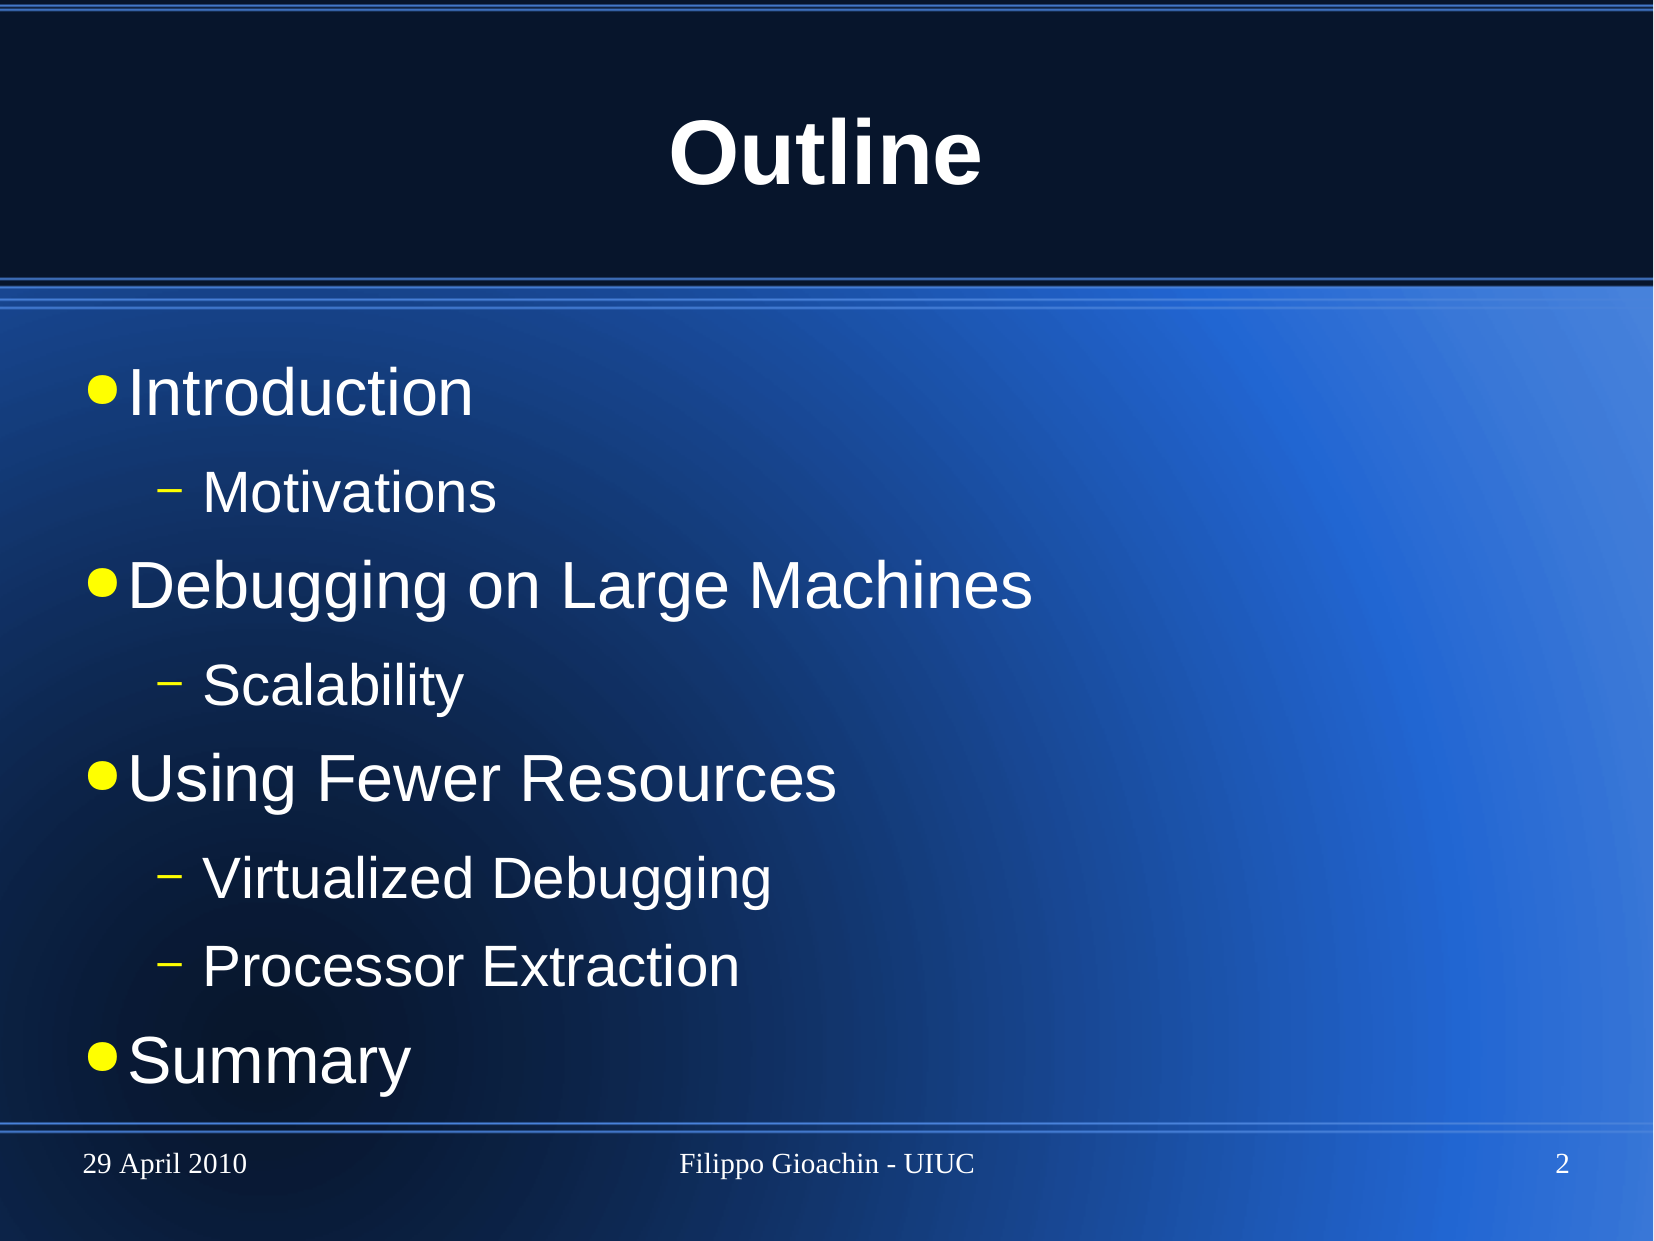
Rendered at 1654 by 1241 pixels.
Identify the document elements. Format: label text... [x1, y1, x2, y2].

title Outline [82, 49, 1571, 257]
picture [0, 0, 1654, 1241]
list Introduction Motivations Debugging on Large Machines Scalability Using Fewer Resources Virtualized Debugging Processor Extraction Summary [82, 355, 1571, 1160]
